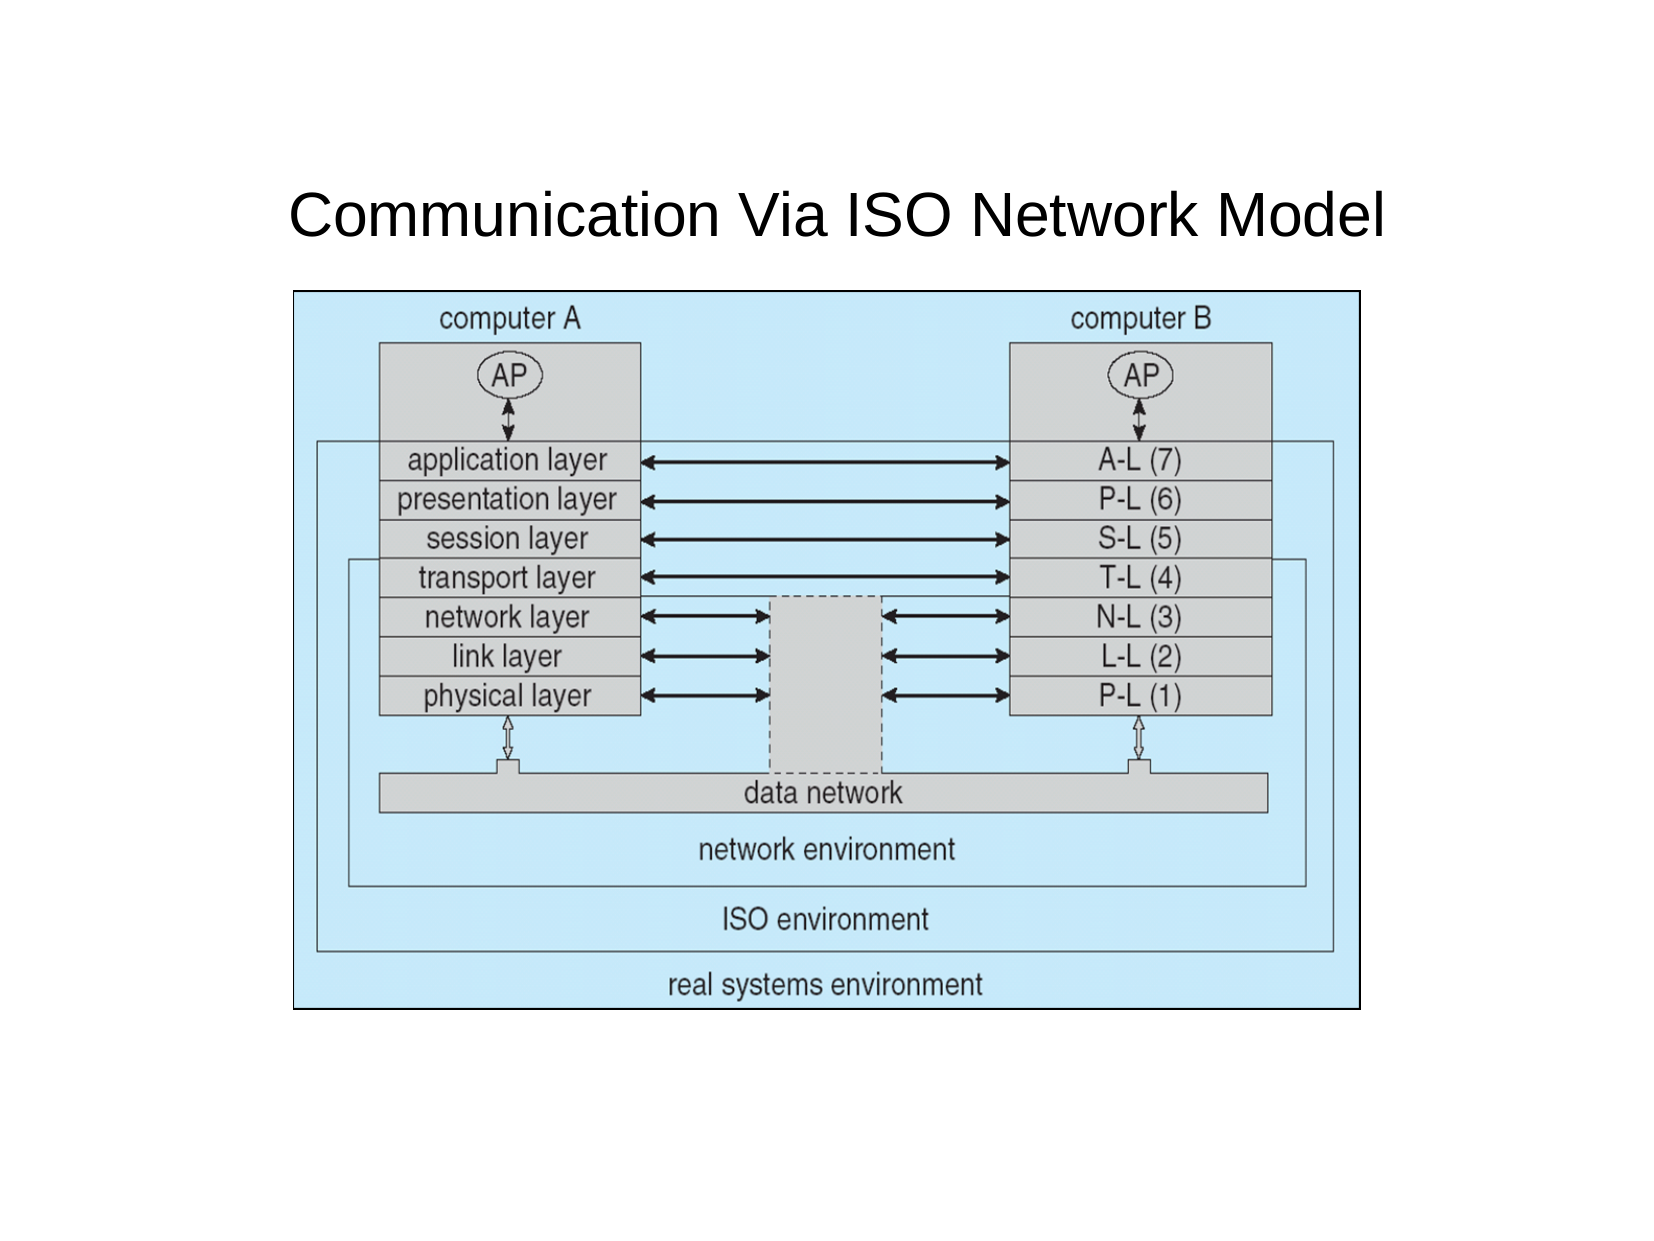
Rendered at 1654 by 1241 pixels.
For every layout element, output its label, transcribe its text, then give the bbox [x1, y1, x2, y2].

title Communication Via ISO Network Model [82, 49, 1571, 257]
picture [293, 290, 1361, 1010]
